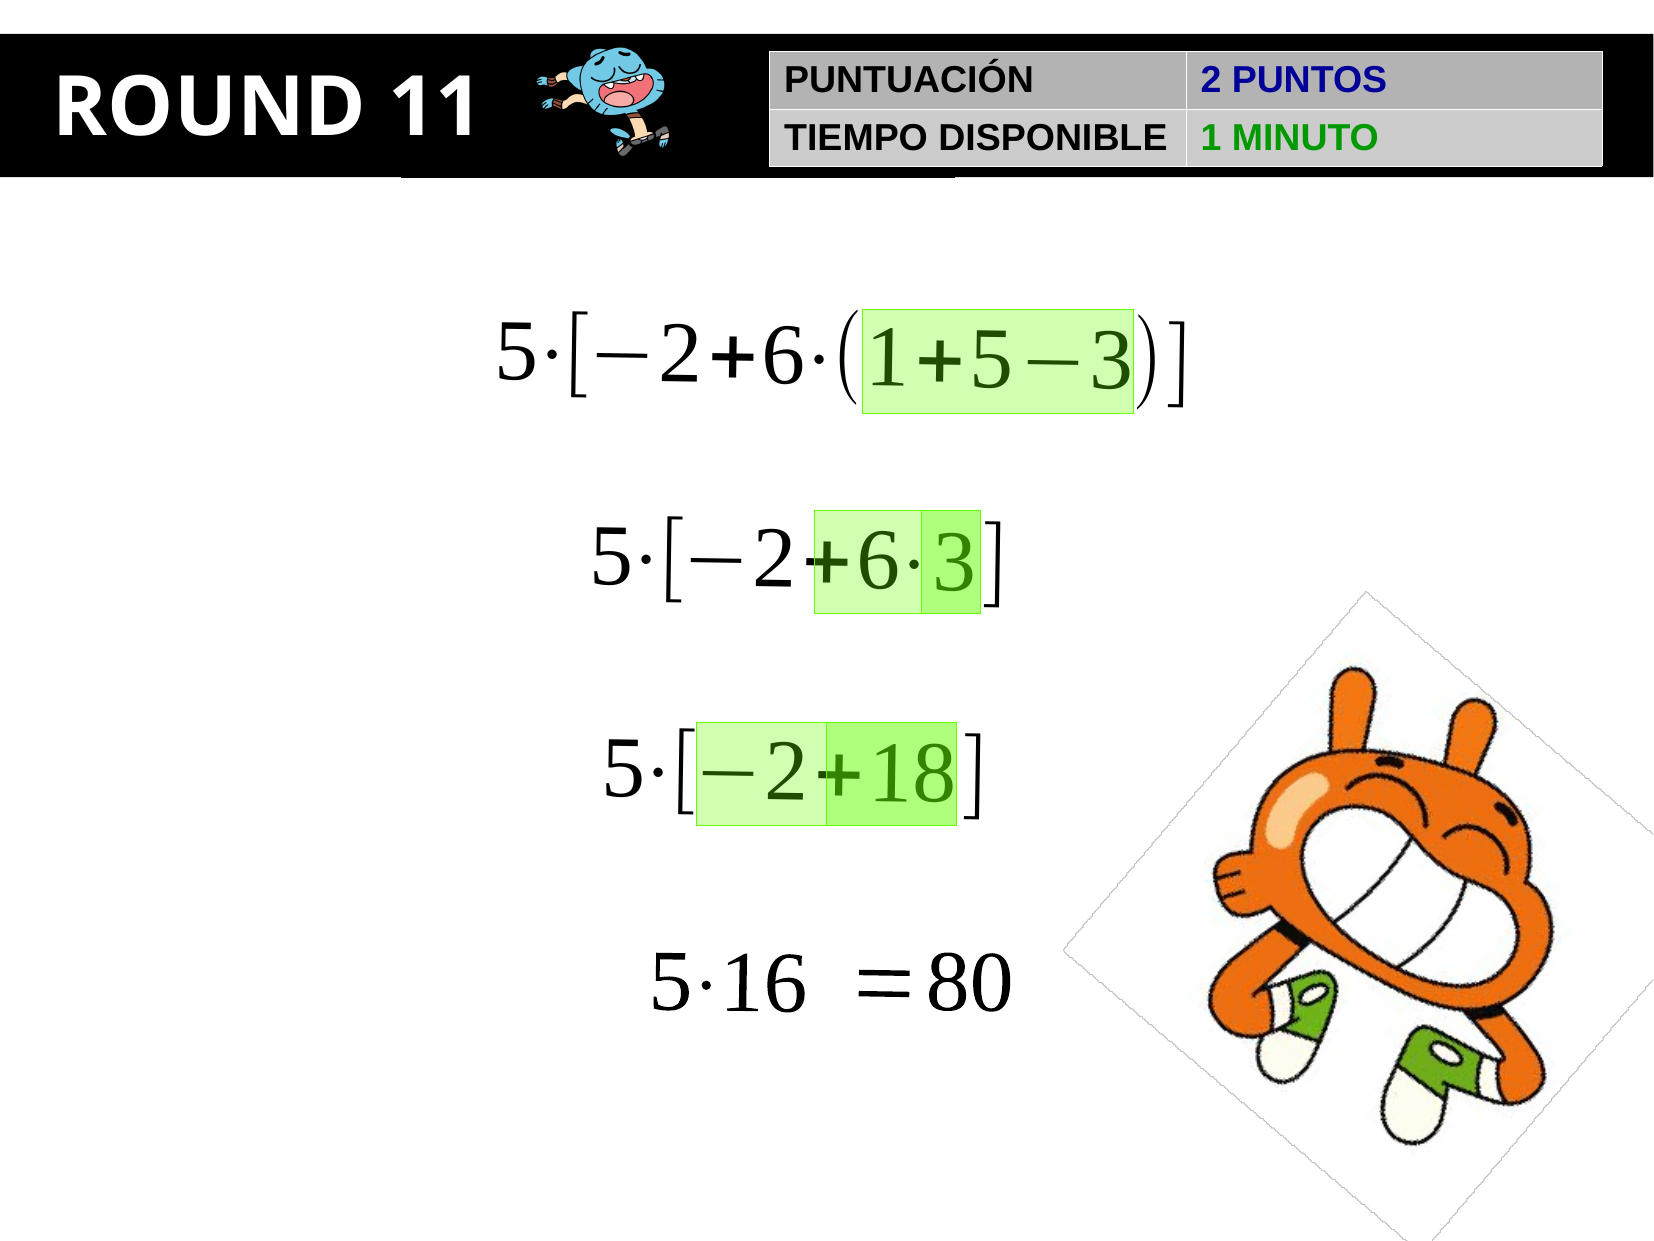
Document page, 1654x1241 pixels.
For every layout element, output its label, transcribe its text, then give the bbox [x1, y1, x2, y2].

table_header PUNTUACIÓN [770, 52, 1186, 109]
chart [1134, 313, 1214, 414]
chart [472, 302, 862, 408]
chart [957, 726, 1010, 826]
chart [566, 507, 814, 611]
table_cell TIEMPO DISPONIBLE [770, 110, 1186, 166]
chart [625, 932, 1034, 1033]
picture [401, 34, 955, 178]
picture [1063, 591, 1654, 1241]
text_box [862, 309, 1134, 414]
title [0, 33, 1654, 178]
text_box [814, 510, 981, 614]
table_header 2 PUNTOS [1187, 52, 1602, 109]
text_box ROUND 11 [38, 38, 464, 178]
chart [578, 720, 696, 821]
text_box [696, 722, 957, 826]
chart [981, 514, 1028, 614]
table_cell 1 MINUTO [1187, 110, 1602, 166]
